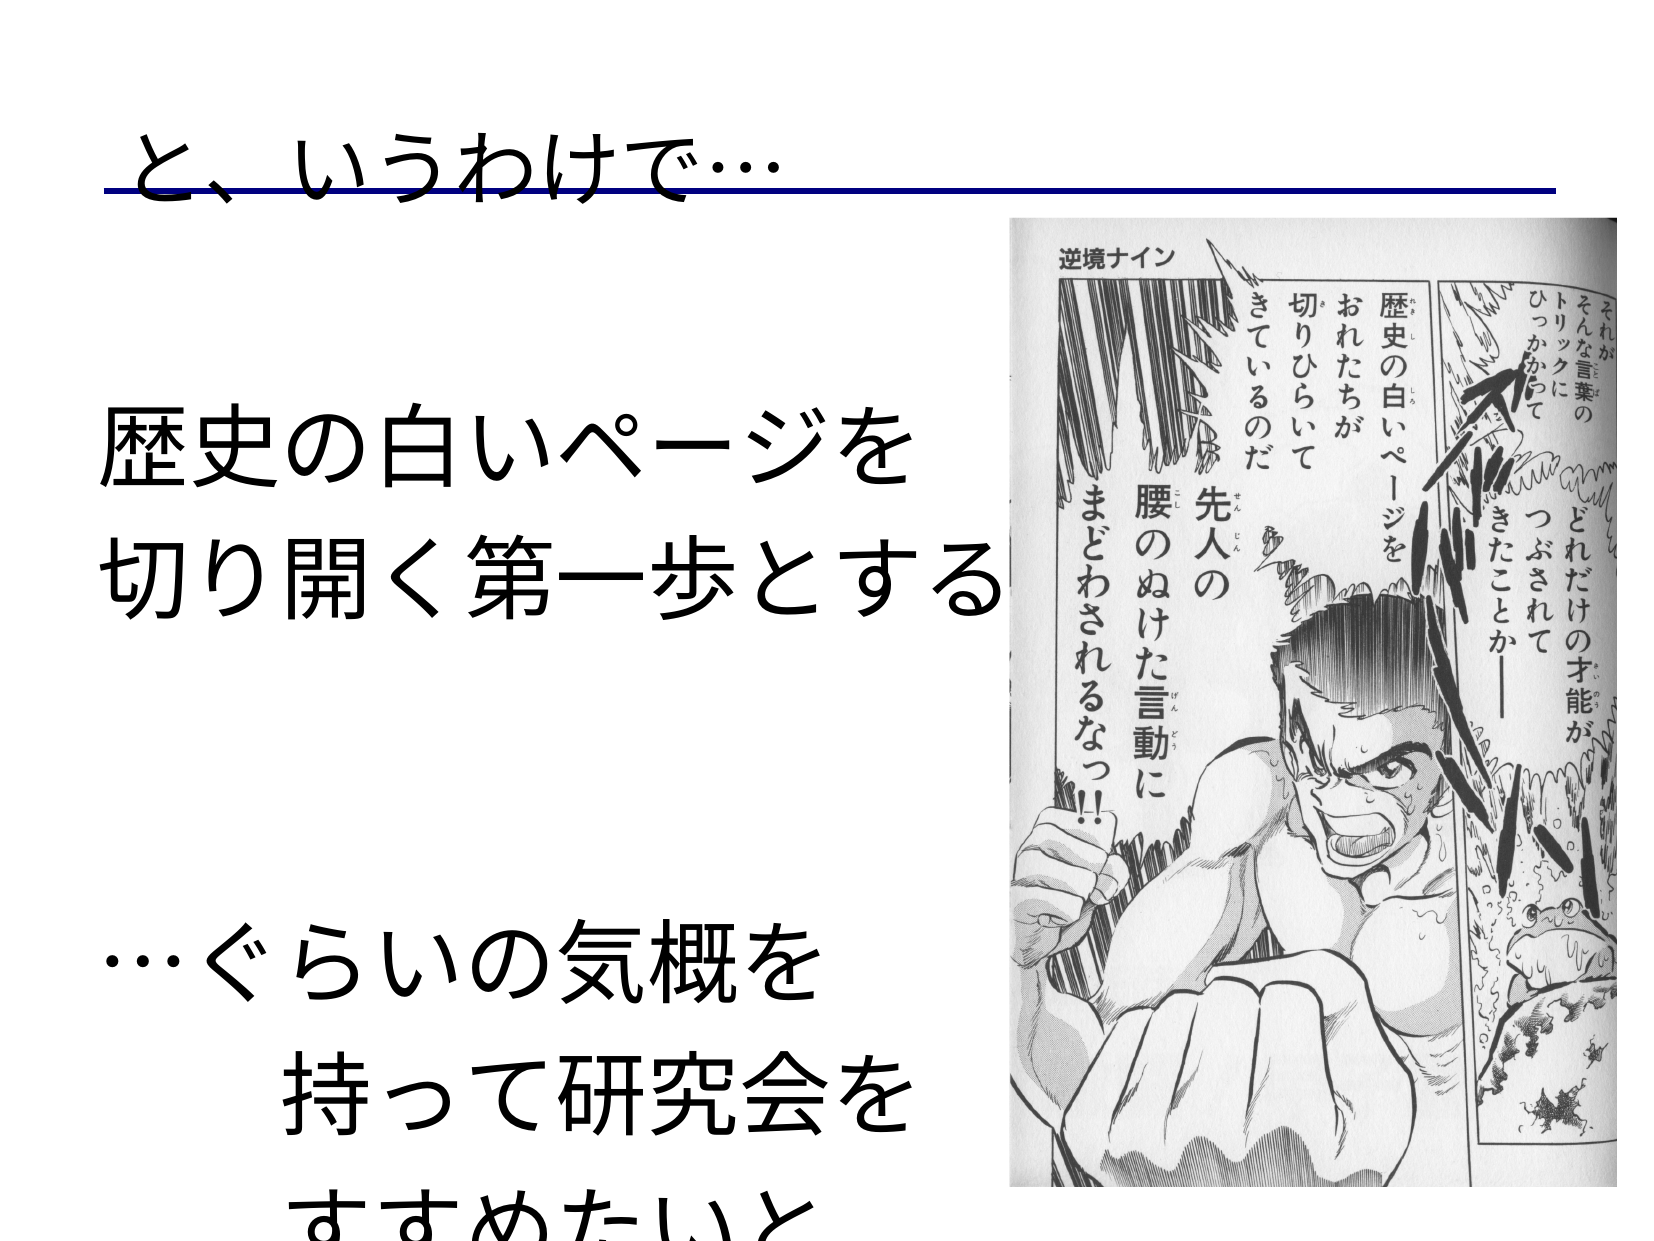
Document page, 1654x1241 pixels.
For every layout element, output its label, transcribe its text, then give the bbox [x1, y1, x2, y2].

text_box 歴史の白いページを 切り開く第一歩とする …ぐらいの気概を 持って研究会を すすめたいと 思います。 [82, 366, 932, 1116]
picture [1009, 217, 1617, 1188]
title と、いうわけで… [121, 102, 1534, 187]
